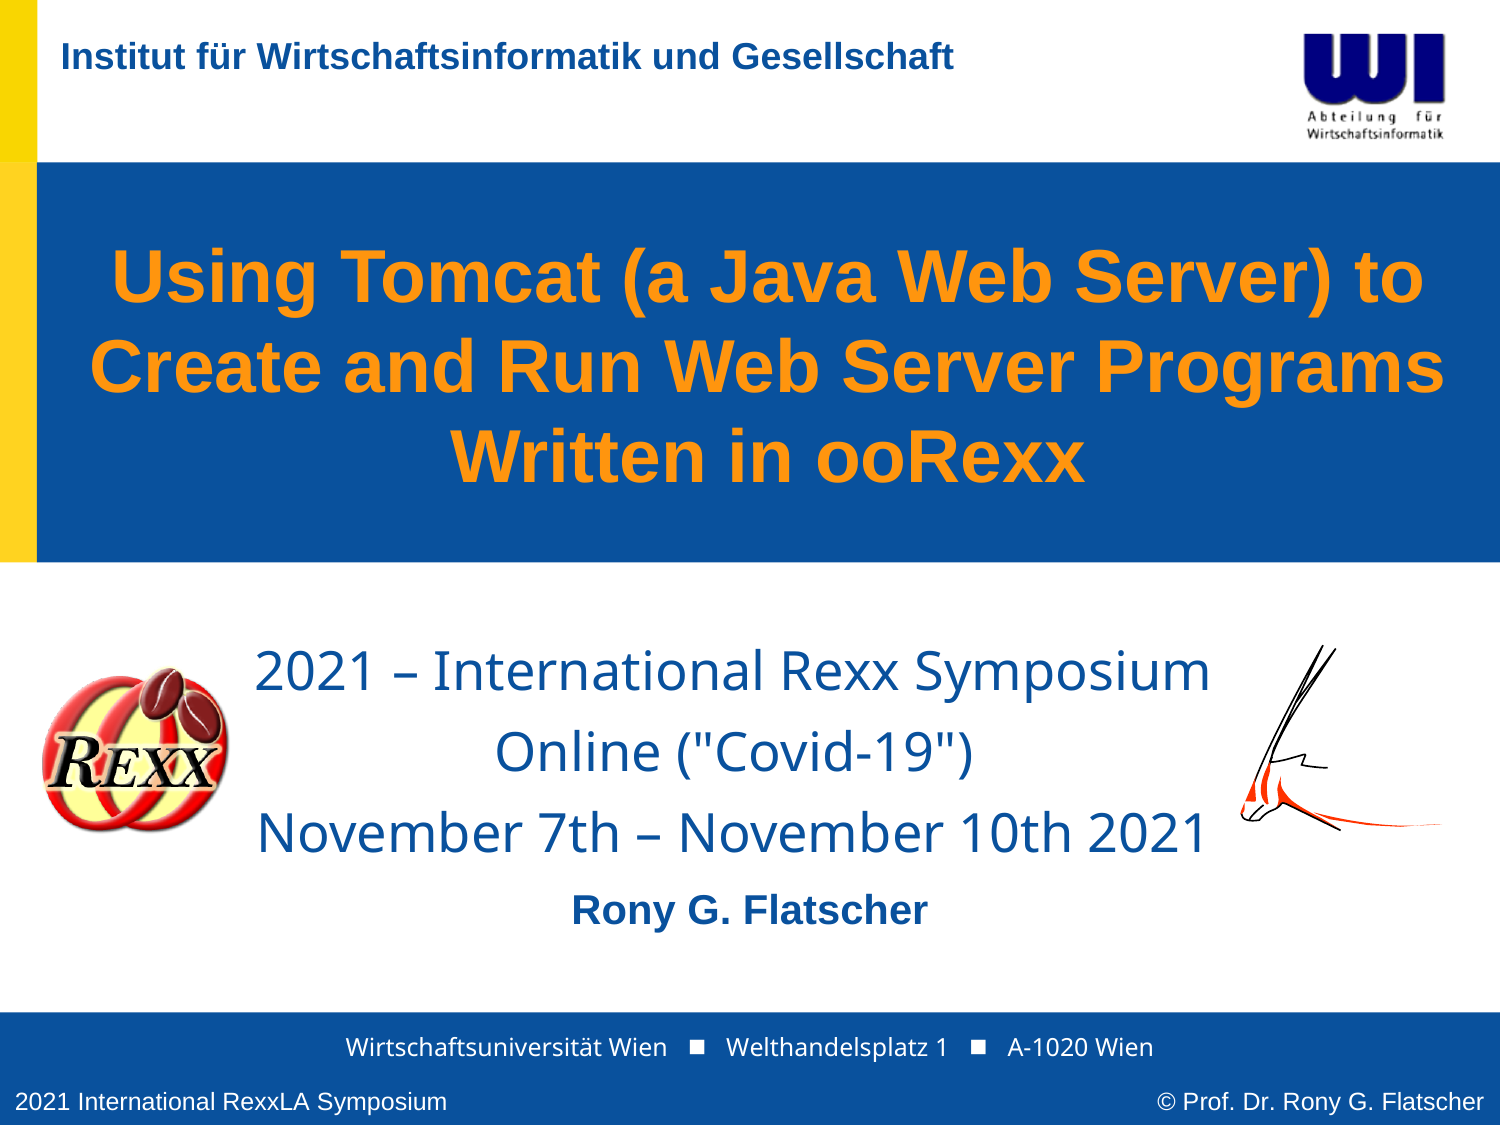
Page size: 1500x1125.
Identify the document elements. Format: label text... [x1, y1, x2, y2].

title Using Tomcat (a Java Web Server) to Create and Run Web Server Programs Written in ooRexx [36, 162, 1500, 563]
subtitle 2021 – International Rexx Symposium Online ("Covid-19") November 7th – November 10th 2021 [122, 612, 1346, 869]
picture [1302, 26, 1459, 149]
picture [1216, 617, 1500, 869]
picture [40, 658, 231, 849]
